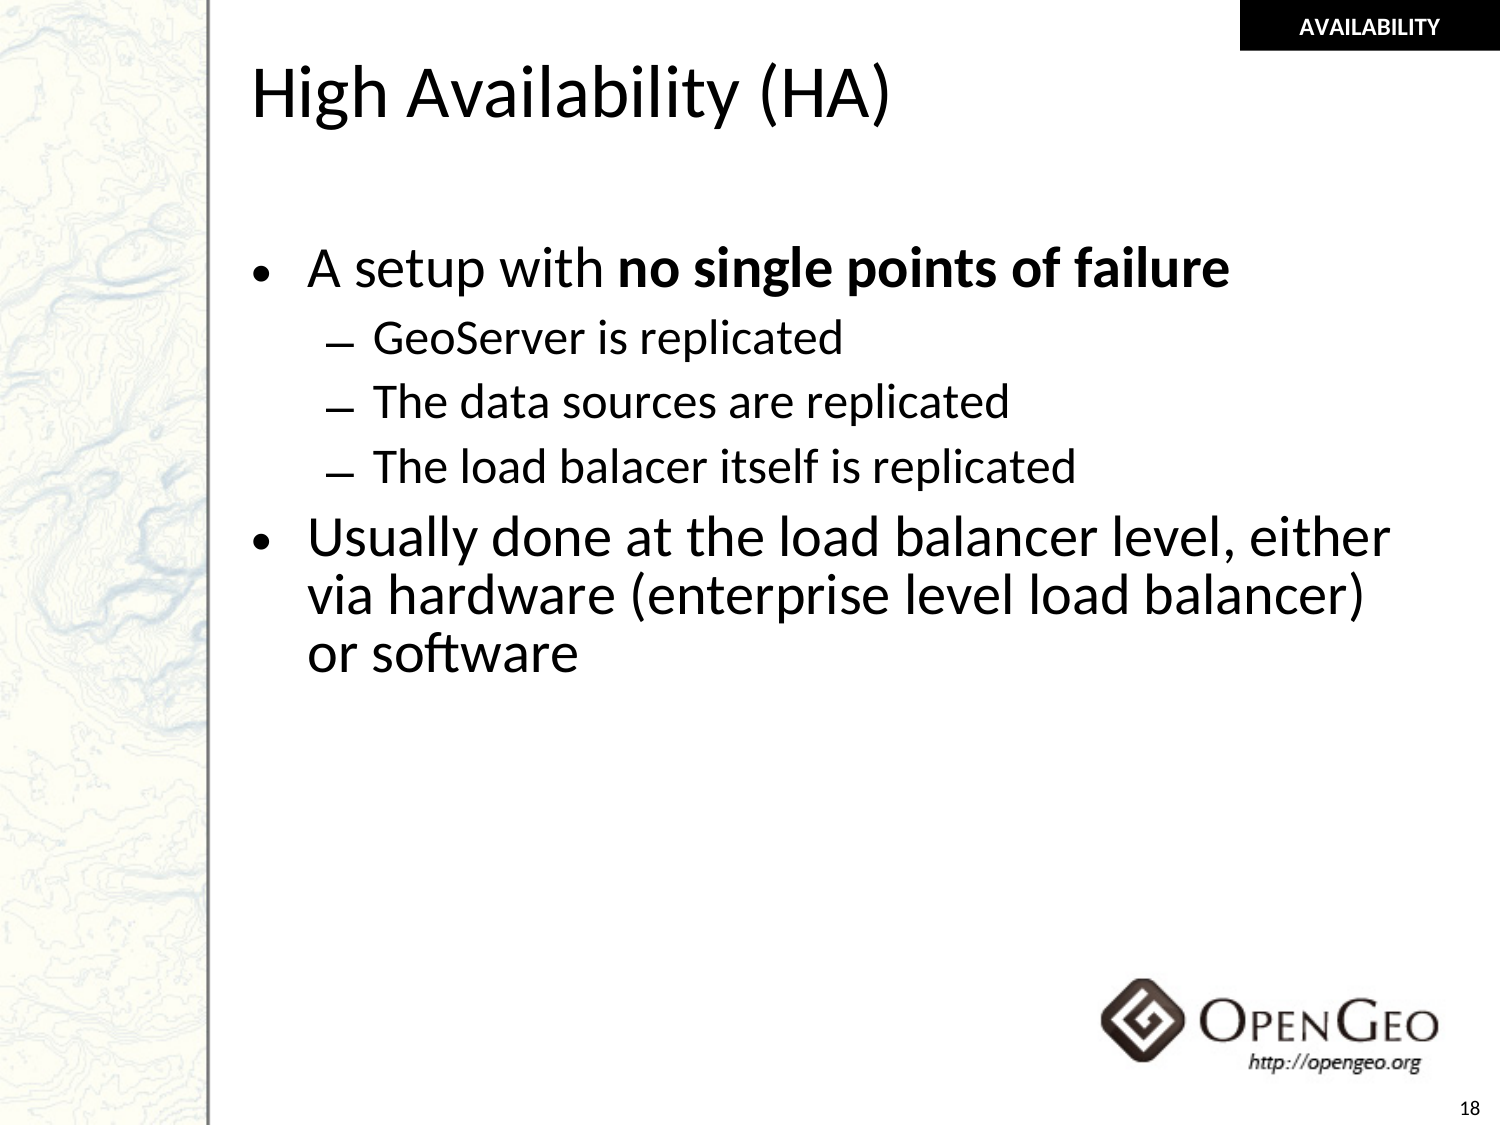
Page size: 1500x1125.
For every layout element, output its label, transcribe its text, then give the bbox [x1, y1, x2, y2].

list A setup with no single points of failure GeoServer is replicated The data sources are replicated The load balacer itself is replicated Usually done at the load balancer level, either via hardware (enterprise level load balancer) or software [236, 236, 1426, 979]
text_box AVAILABILITY [1240, 0, 1500, 51]
title High Availability (HA) [236, 13, 1426, 185]
picture [0, 0, 1500, 1125]
